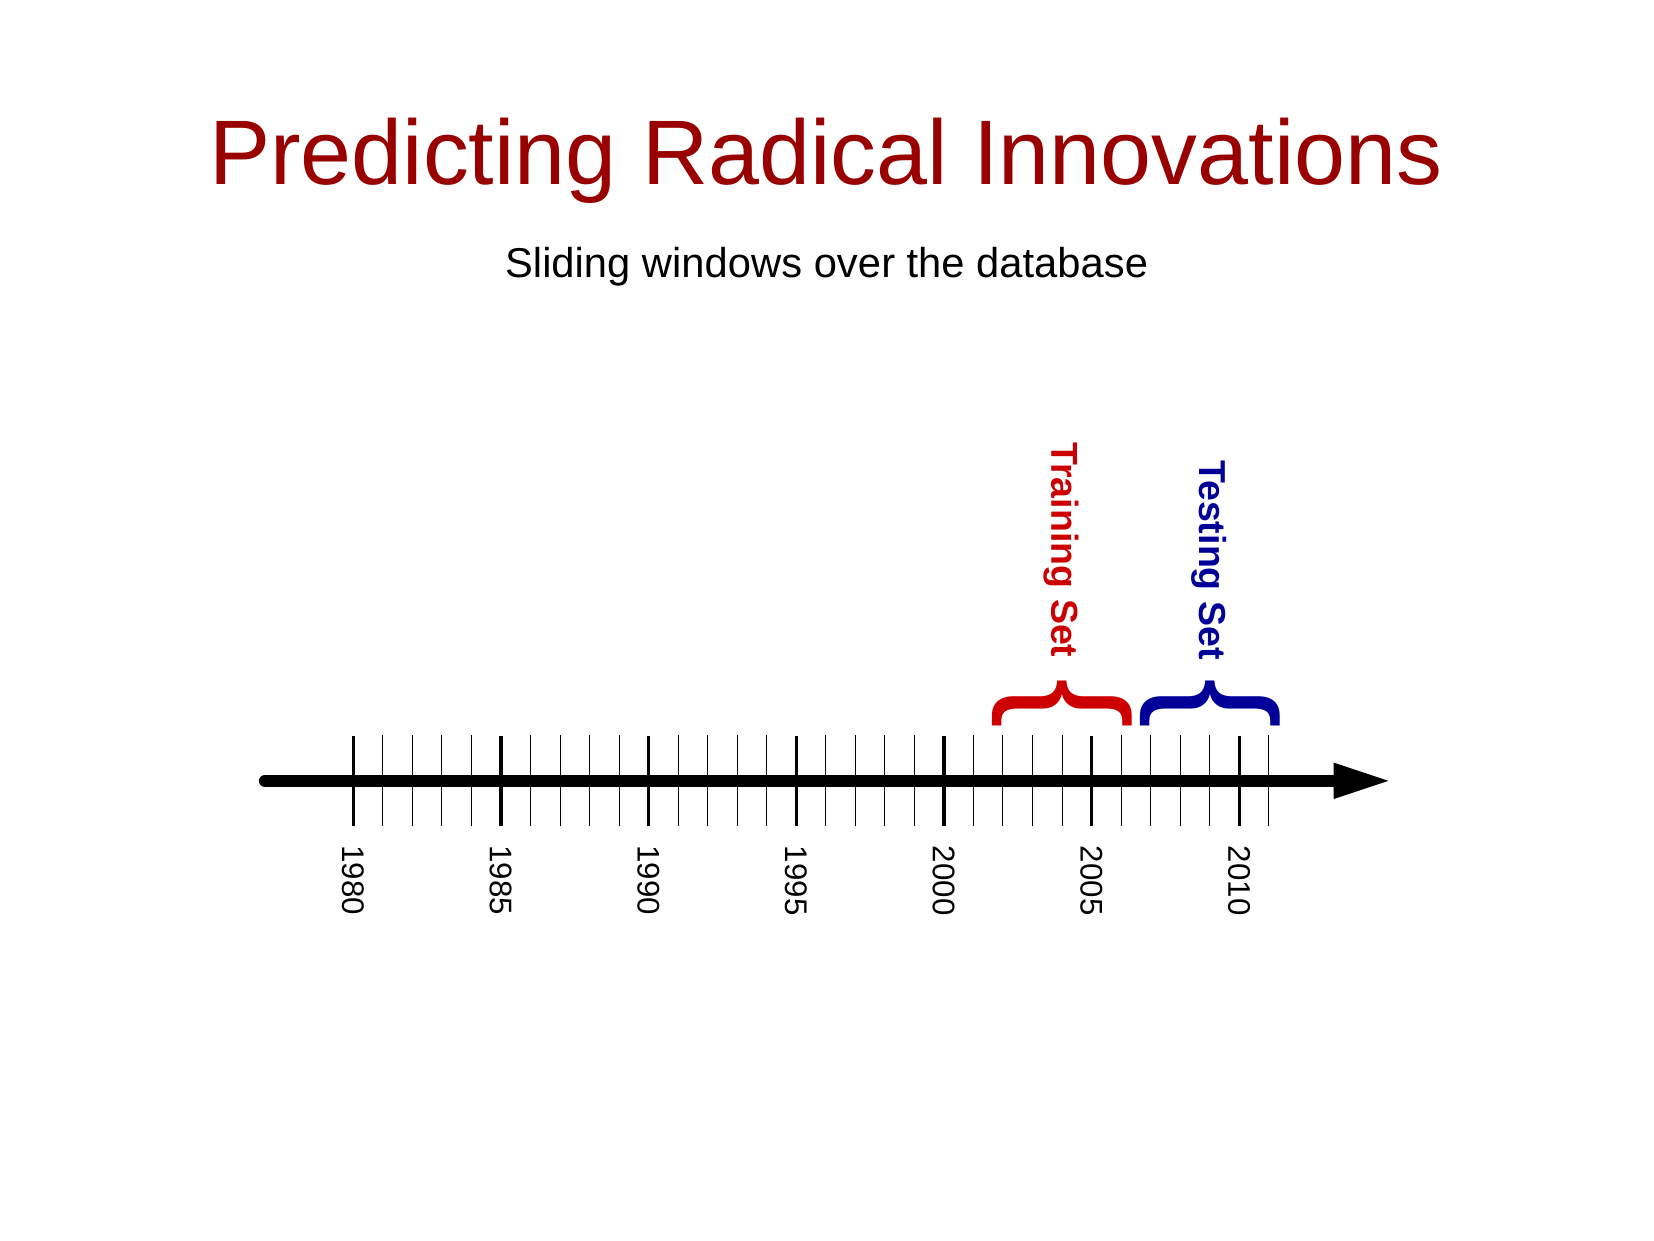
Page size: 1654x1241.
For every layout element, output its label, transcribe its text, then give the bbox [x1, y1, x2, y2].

text_box 2005 [1066, 830, 1117, 931]
text_box 1980 [328, 830, 378, 931]
text_box 1985 [475, 830, 526, 931]
text_box { [1132, 663, 1315, 744]
text_box Training Set [1034, 427, 1093, 673]
title Predicting Radical Innovations [82, 49, 1571, 257]
text_box { [984, 663, 1132, 744]
text_box Sliding windows over the database [474, 240, 1179, 287]
text_box 2000 [919, 830, 969, 931]
text_box Testing Set [1182, 445, 1241, 675]
text_box 1995 [771, 830, 821, 931]
text_box 2010 [1214, 830, 1264, 931]
text_box 1990 [623, 830, 674, 931]
